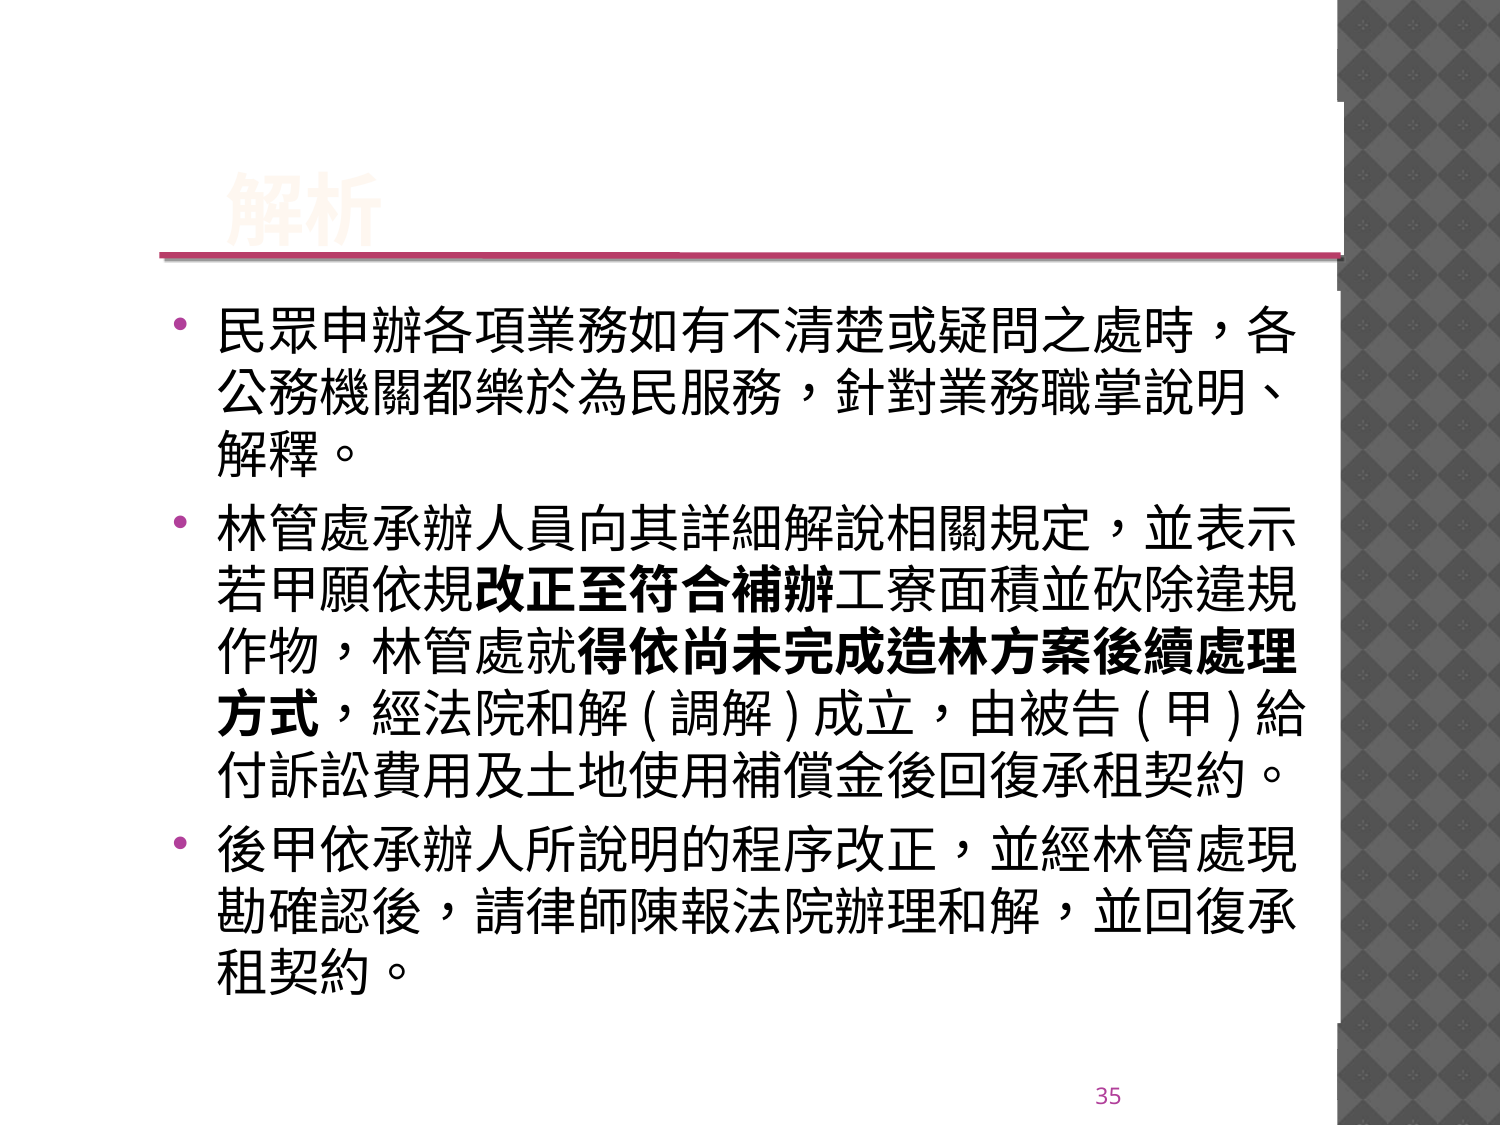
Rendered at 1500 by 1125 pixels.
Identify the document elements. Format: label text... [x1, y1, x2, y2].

title 解析 [162, 101, 1344, 256]
picture [1337, 0, 1500, 1125]
slide_number <編號> [1025, 1075, 1122, 1113]
list 民眾申辦各項業務如有不清楚或疑問之處時，各公務機關都樂於為民服務，針對業務職掌說明、解釋。 林管處承辦人員向其詳細解說相關規定，並表示若甲願依規改正至符合補辦工寮面積並砍除違規作物，林管處就得依尚未完成造林方案後續處理方式，經法院和解(調解)成立，由被告(甲)給付訴訟費用及土地使用補償金後回復承租契約。 後甲依承辦人所說明的程序改正，並經林管處現勘確認後，請律師陳報法院辦理和解，並回復承租契約。 [159, 290, 1341, 1024]
